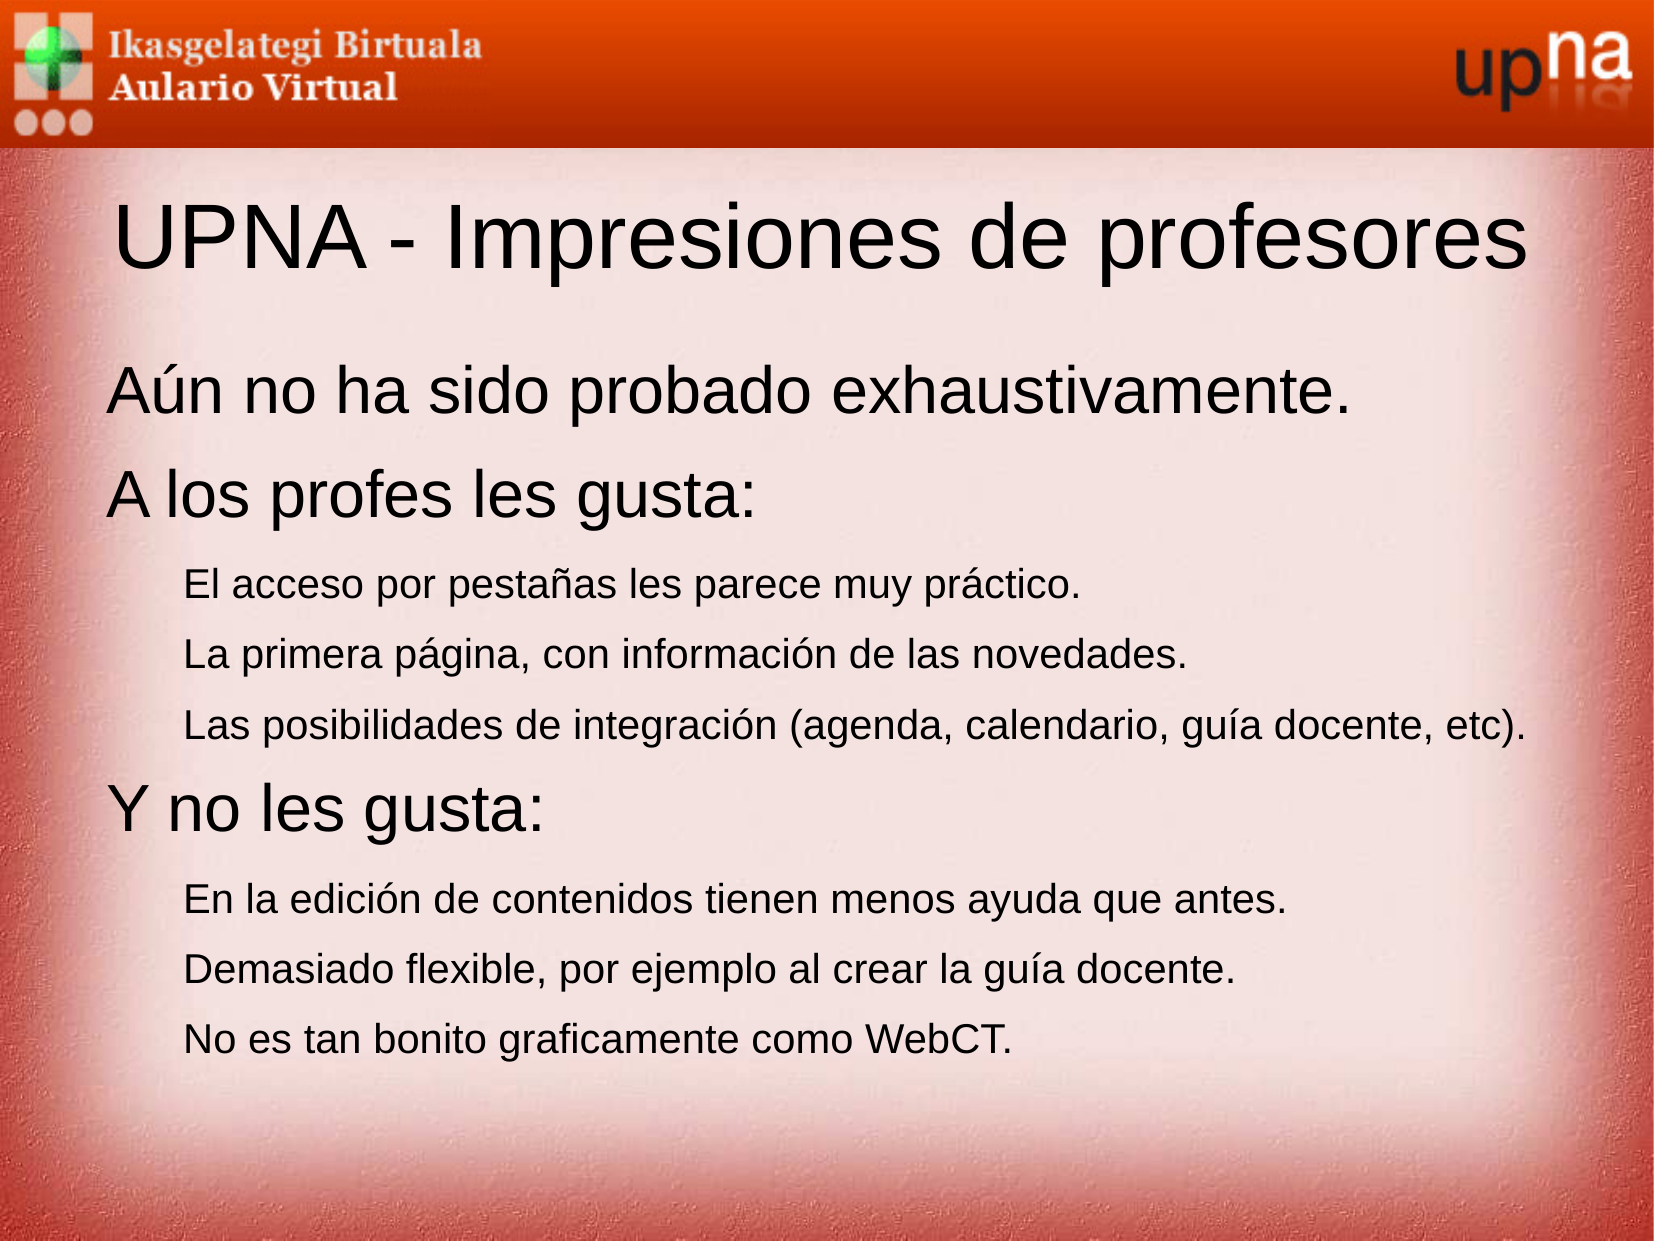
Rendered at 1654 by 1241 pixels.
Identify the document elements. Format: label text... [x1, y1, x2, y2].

picture [0, 0, 1654, 1241]
list Aún no ha sido probado exhaustivamente. A los profes les gusta: El acceso por pestañas les parece muy práctico. La primera página, con información de las novedades. Las posibilidades de integración (agenda, calendario, guía docente, etc). Y no les gusta: En la edición de contenidos tienen menos ayuda que antes. Demasiado flexible, por ejemplo al crear la guía docente. No es tan bonito graficamente como WebCT. [88, 352, 1577, 1093]
title UPNA - Impresiones de profesores [77, 148, 1566, 326]
